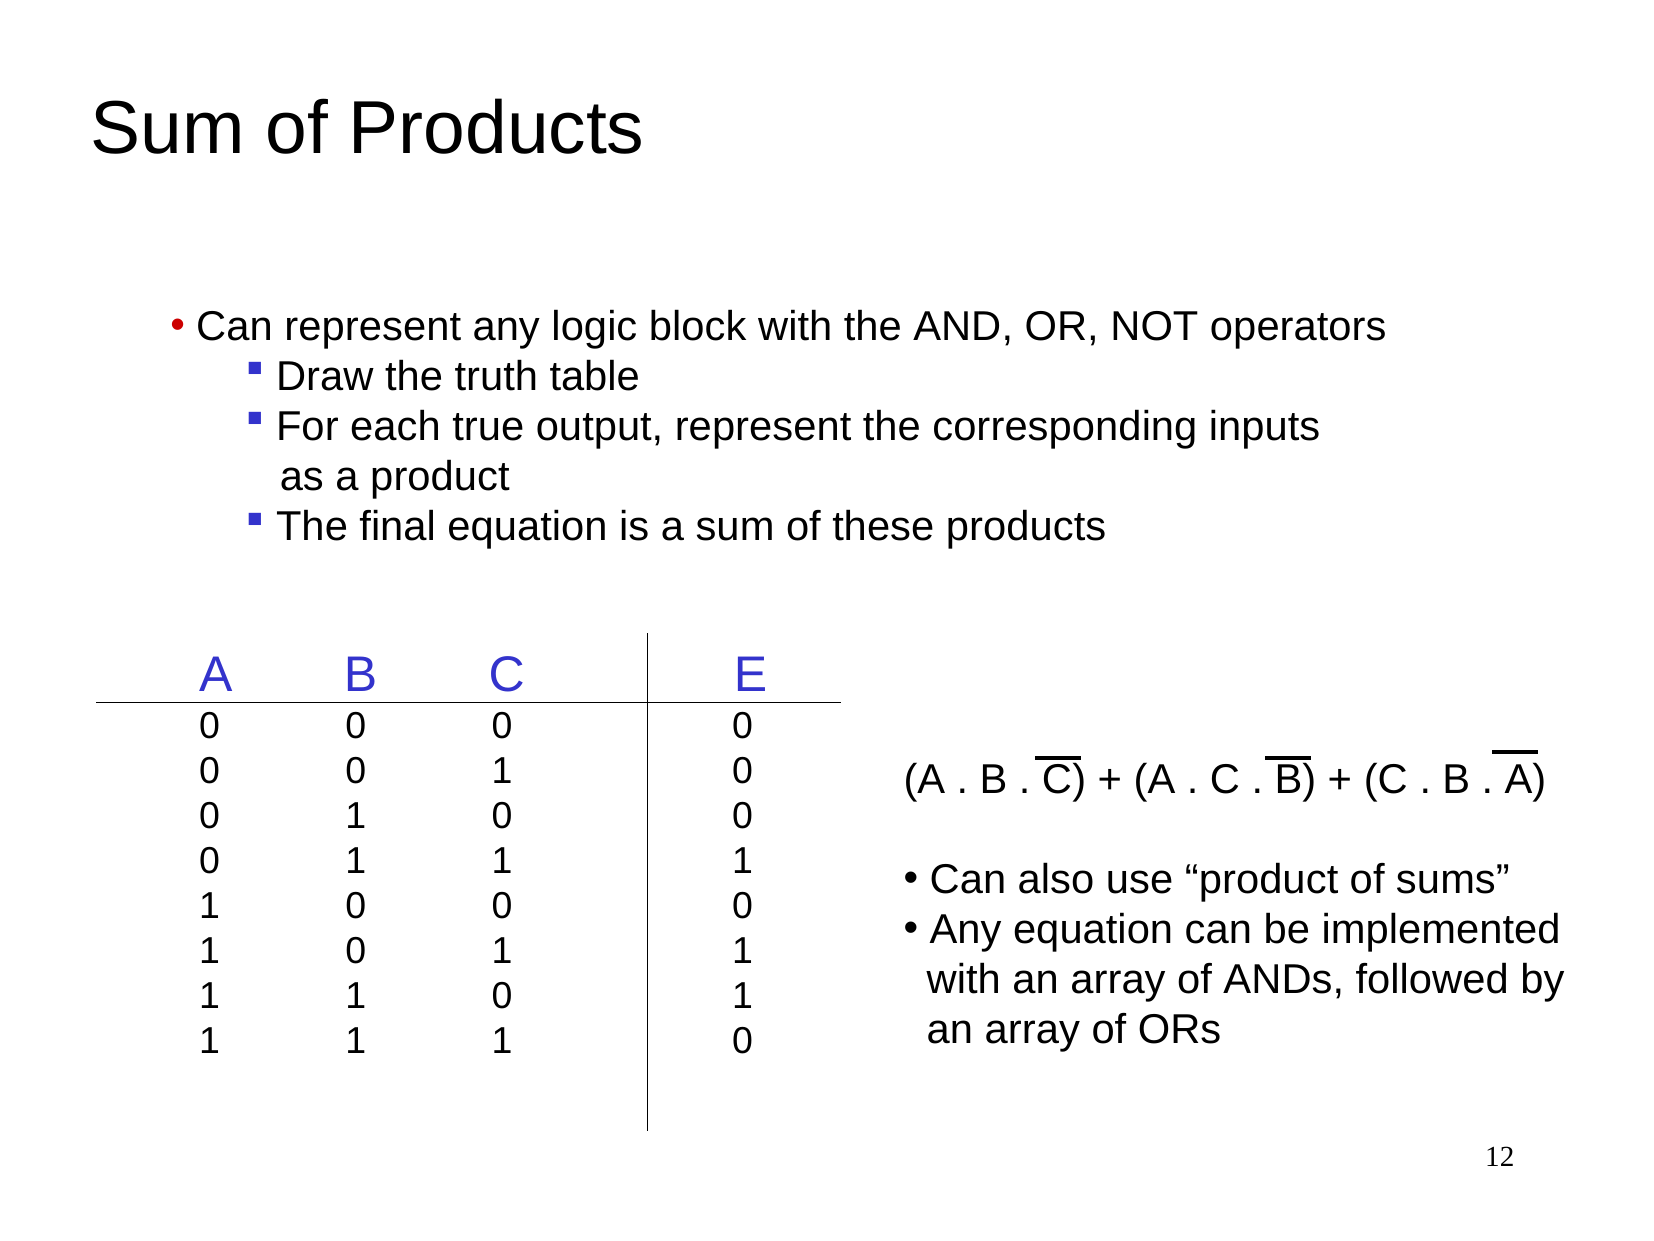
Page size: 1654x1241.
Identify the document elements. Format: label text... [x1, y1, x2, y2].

text_box A B C E 0 0 0 0 0 0 1 0 0 1 0 0 0 1 1 1 1 0 0 0 1 0 1 1 1 1 0 1 1 1 1 0 [648, 633, 784, 702]
text_box A B C E 0 0 0 0 0 0 1 0 0 1 0 0 0 1 1 1 1 0 0 0 1 0 1 1 1 1 0 1 1 1 1 0 [648, 703, 784, 1070]
text_box <number> [1184, 1129, 1530, 1213]
text_box A B C E 0 0 0 0 0 0 1 0 0 1 0 0 0 1 1 1 1 0 0 0 1 0 1 1 1 1 0 1 1 1 1 0 [100, 703, 647, 1070]
text_box Sum of Products [75, 71, 660, 177]
text_box A B C E 0 0 0 0 0 0 1 0 0 1 0 0 0 1 1 1 1 0 0 0 1 0 1 1 1 1 0 1 1 1 1 0 [100, 633, 647, 702]
text_box (A . B . C) + (A . C . B) + (C . B . A) Can also use “product of sums” Any equation can be implemented with an array of ANDs, followed by an array of ORs [888, 744, 1580, 1060]
text_box Can represent any logic block with the AND, OR, NOT operators Draw the truth table For each true output, represent the corresponding inputs as a product The final equation is a sum of these products [155, 291, 1403, 557]
